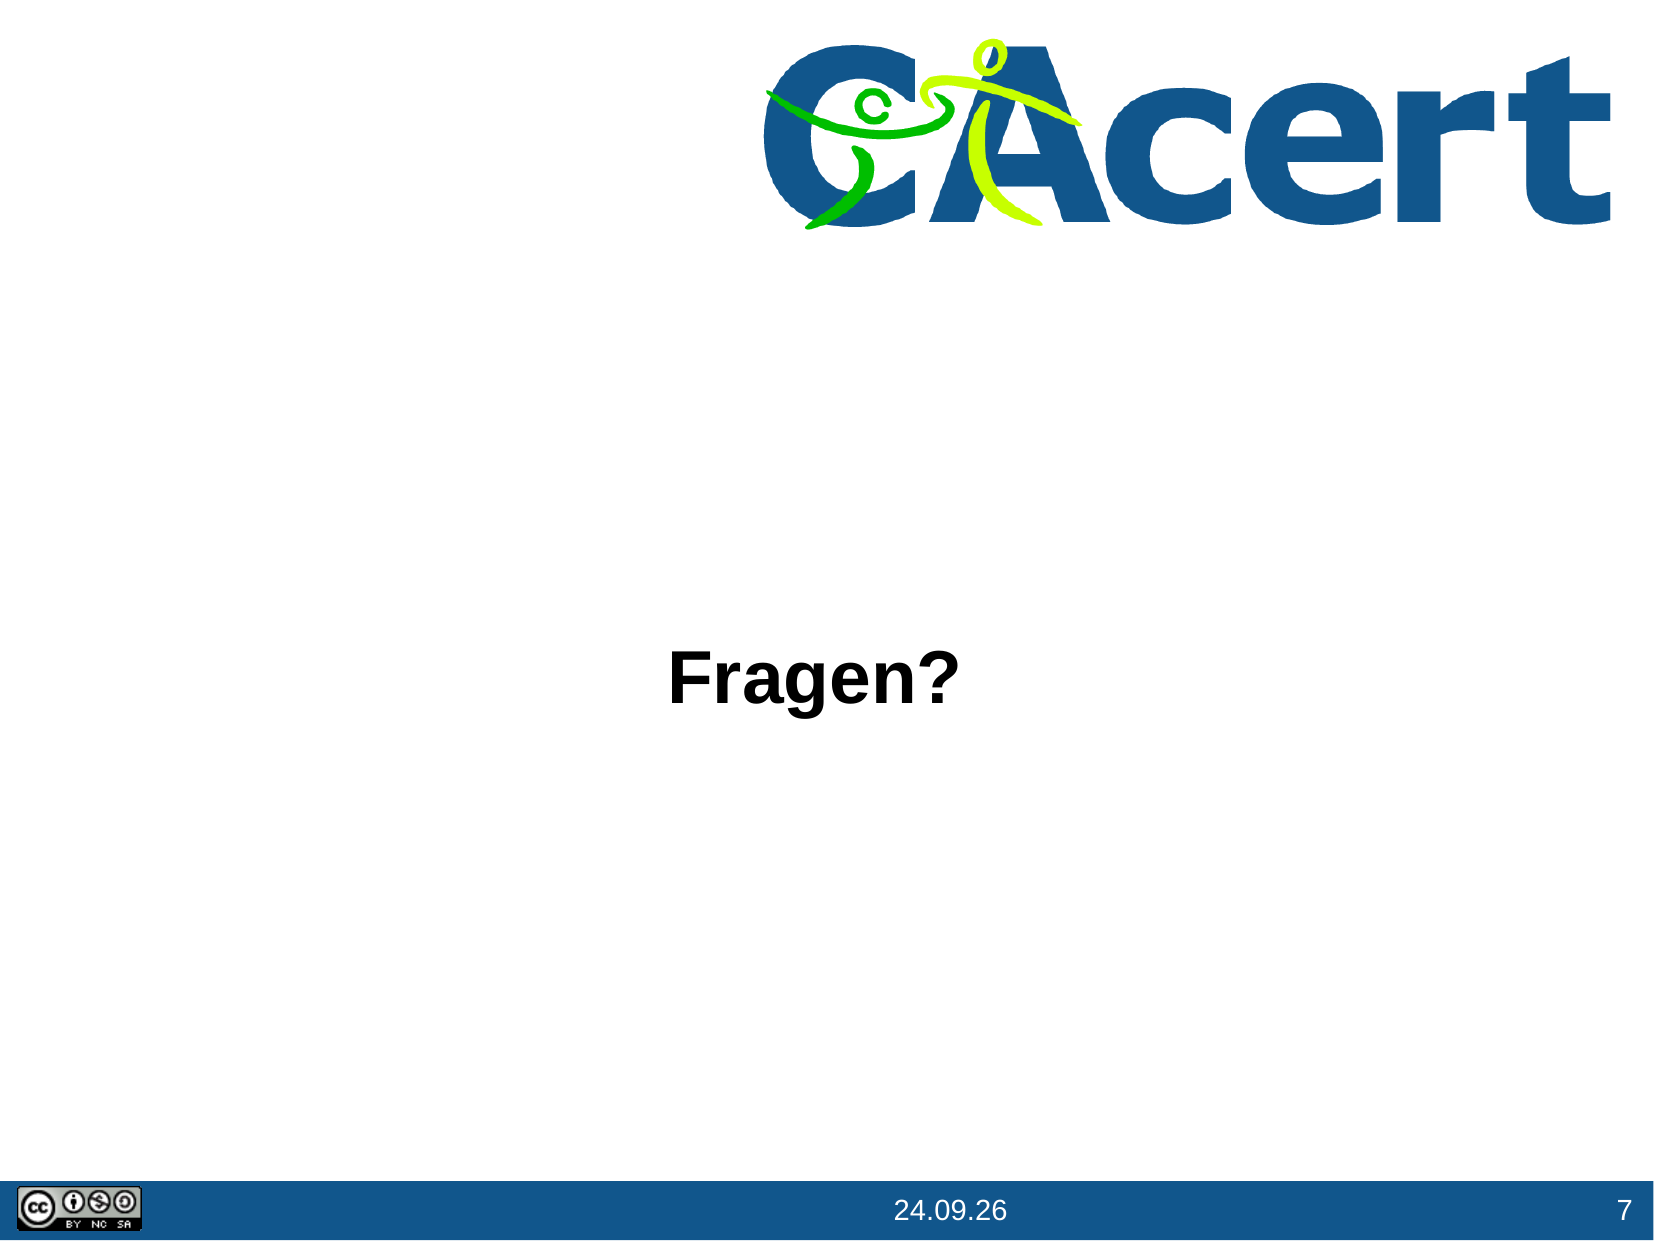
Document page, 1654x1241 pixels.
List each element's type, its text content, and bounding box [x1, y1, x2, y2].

picture [761, 35, 1613, 231]
title Fragen? [70, 586, 1560, 768]
picture [17, 1186, 142, 1231]
